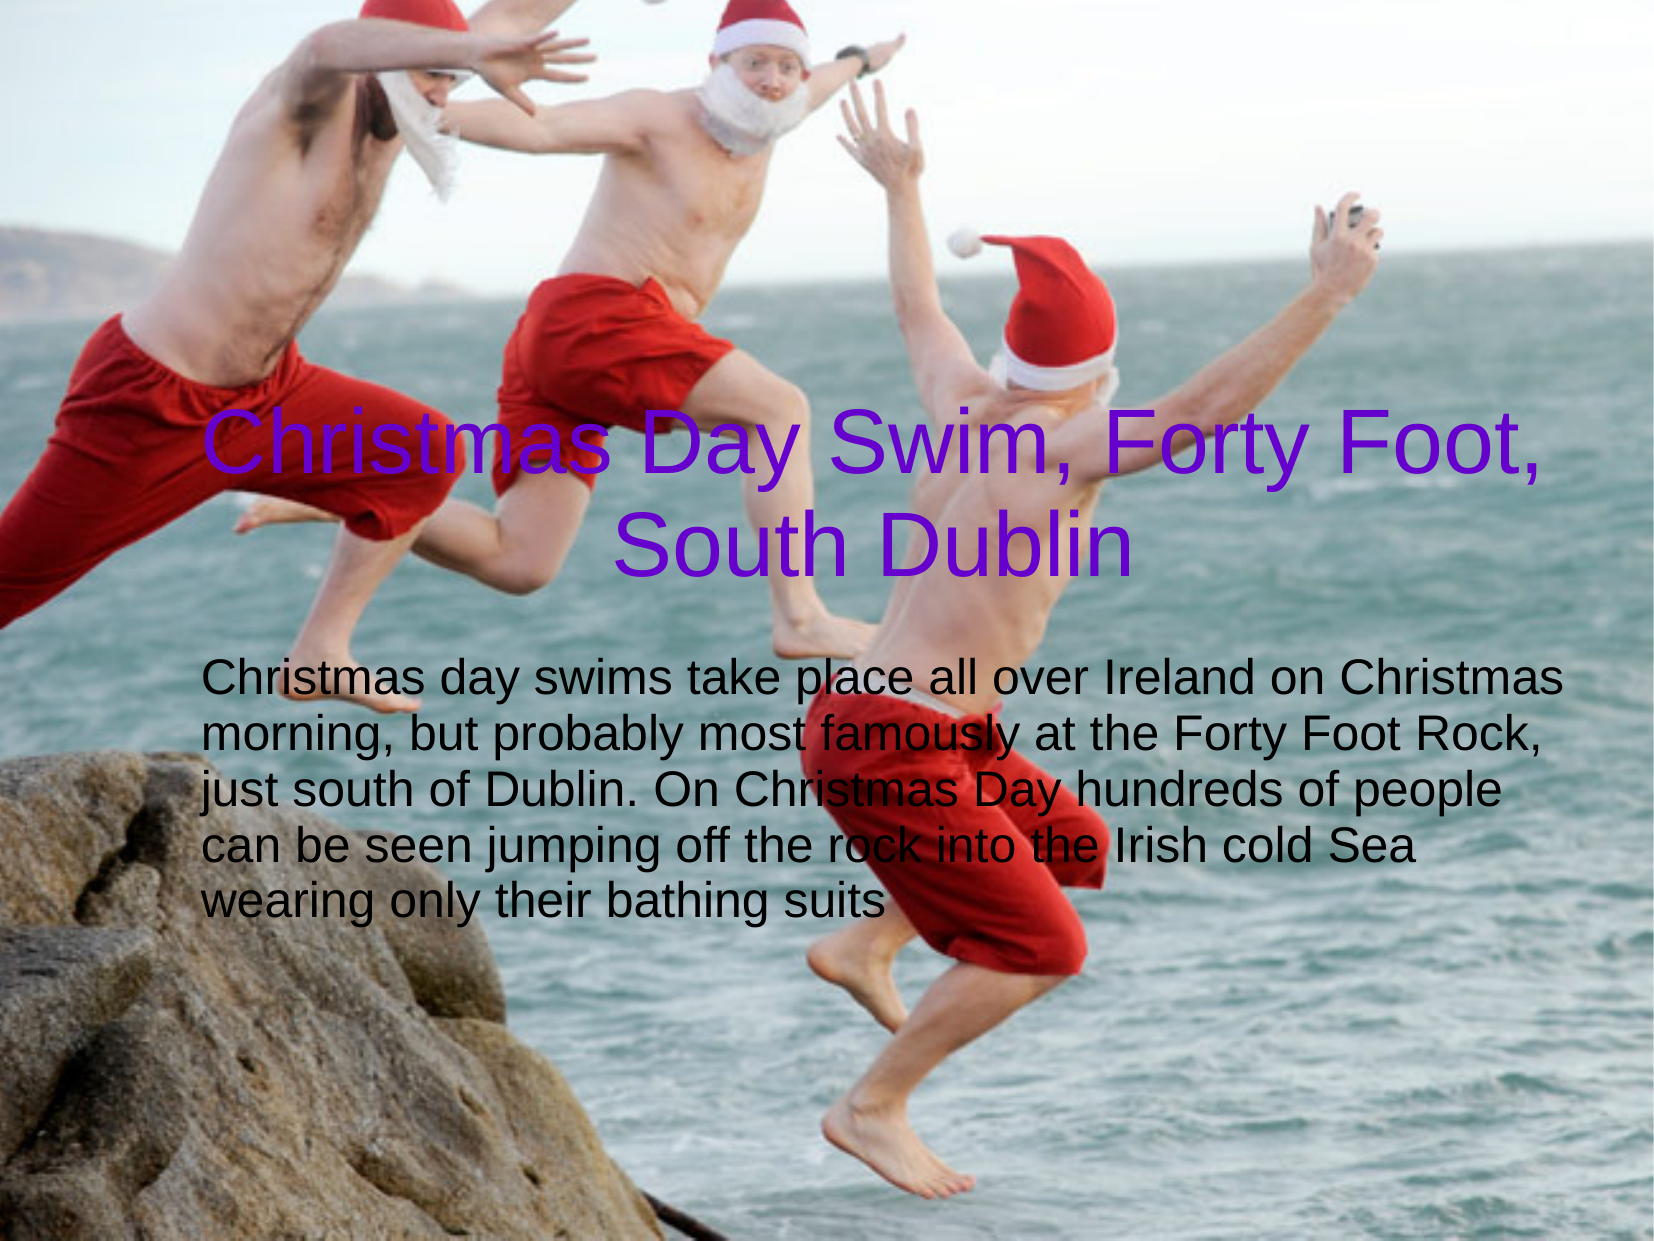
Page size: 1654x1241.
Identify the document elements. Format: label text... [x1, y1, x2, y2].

title Christmas Day Swim, Forty Foot, South Dublin [129, 389, 1619, 597]
picture [0, 0, 1654, 1241]
list Christmas day swims take place all over Ireland on Christmas morning, but probably most famously at the Forty Foot Rock, just south of Dublin. On Christmas Day hundreds of people can be seen jumping off the rock into the Irish cold Sea wearing only their bathing suits [129, 649, 1571, 1010]
